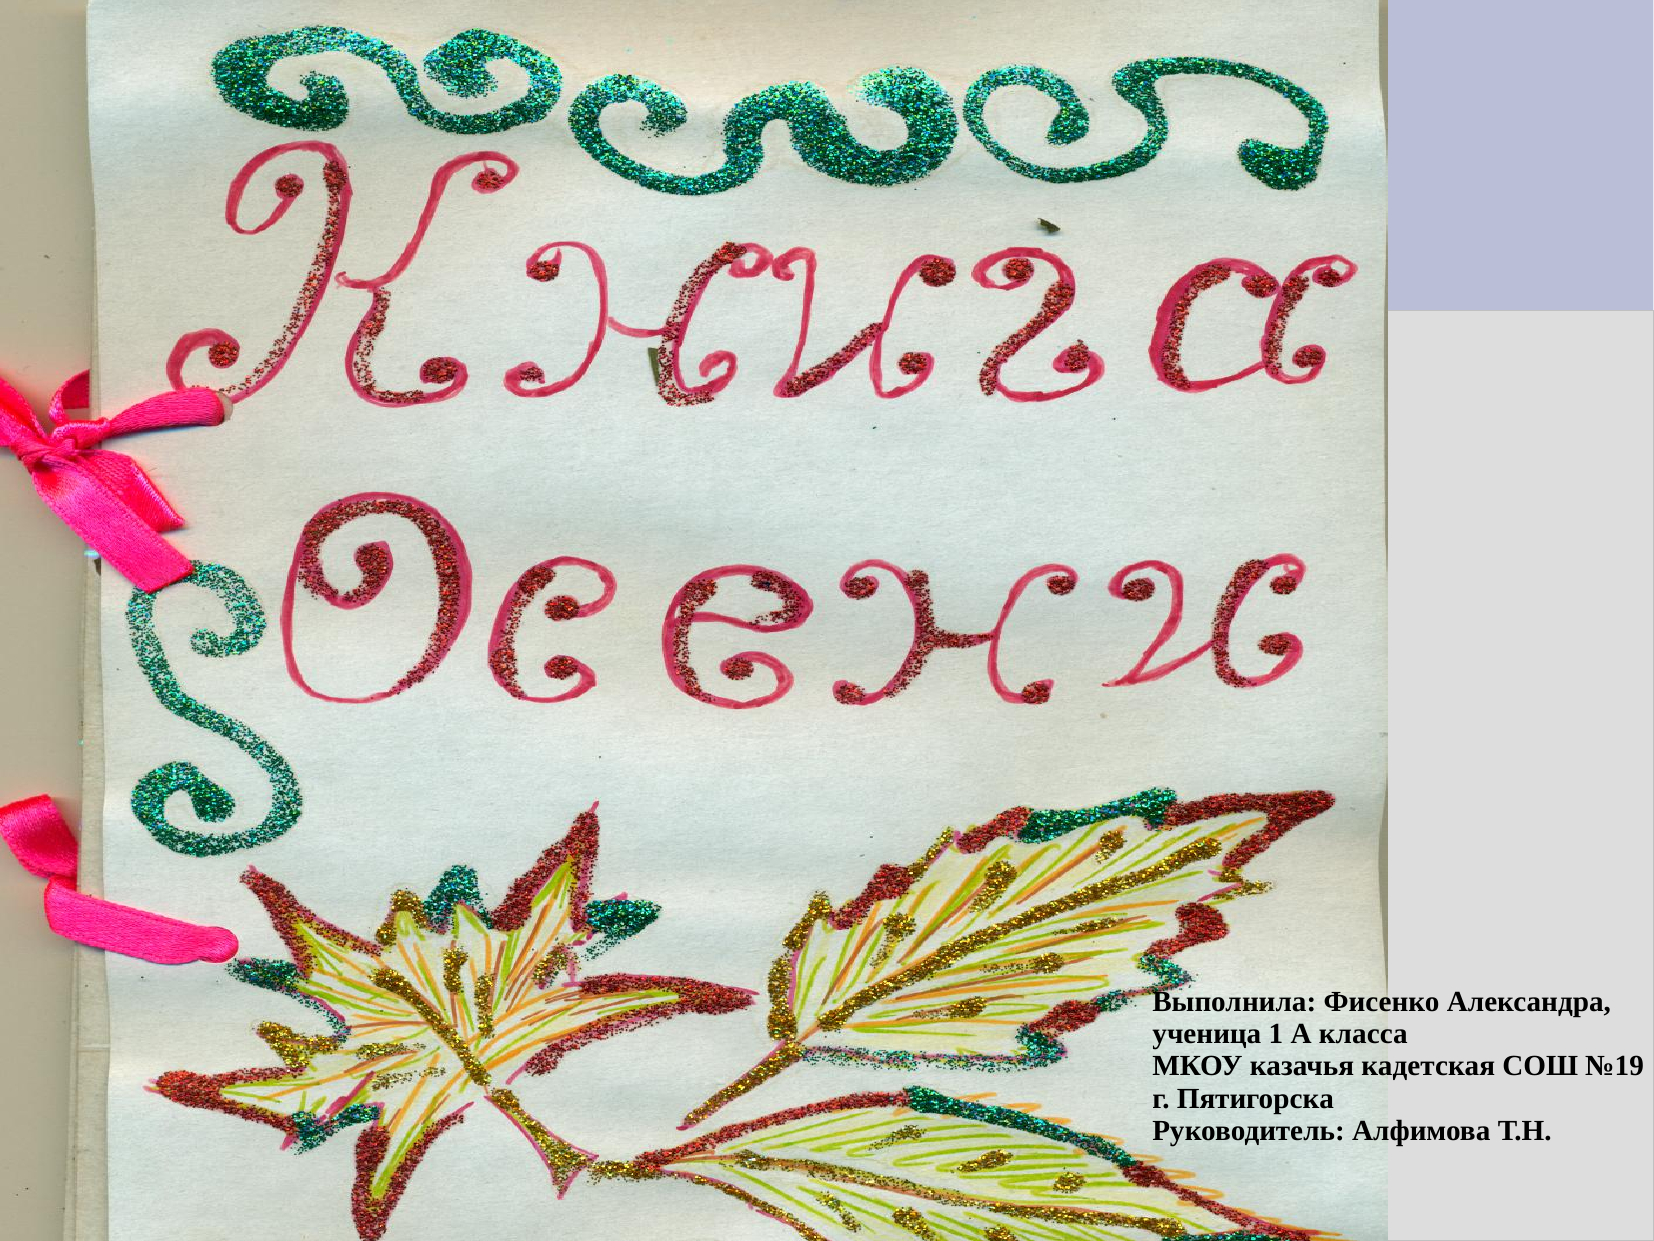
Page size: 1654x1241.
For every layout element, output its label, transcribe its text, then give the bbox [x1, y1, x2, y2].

text_box Выполнила: Фисенко Александра, ученица 1 А класса МКОУ казачья кадетская СОШ №19 г. Пятигорска Руководитель: Алфимова Т.Н. [1137, 977, 1654, 1241]
picture [0, 0, 1388, 1241]
